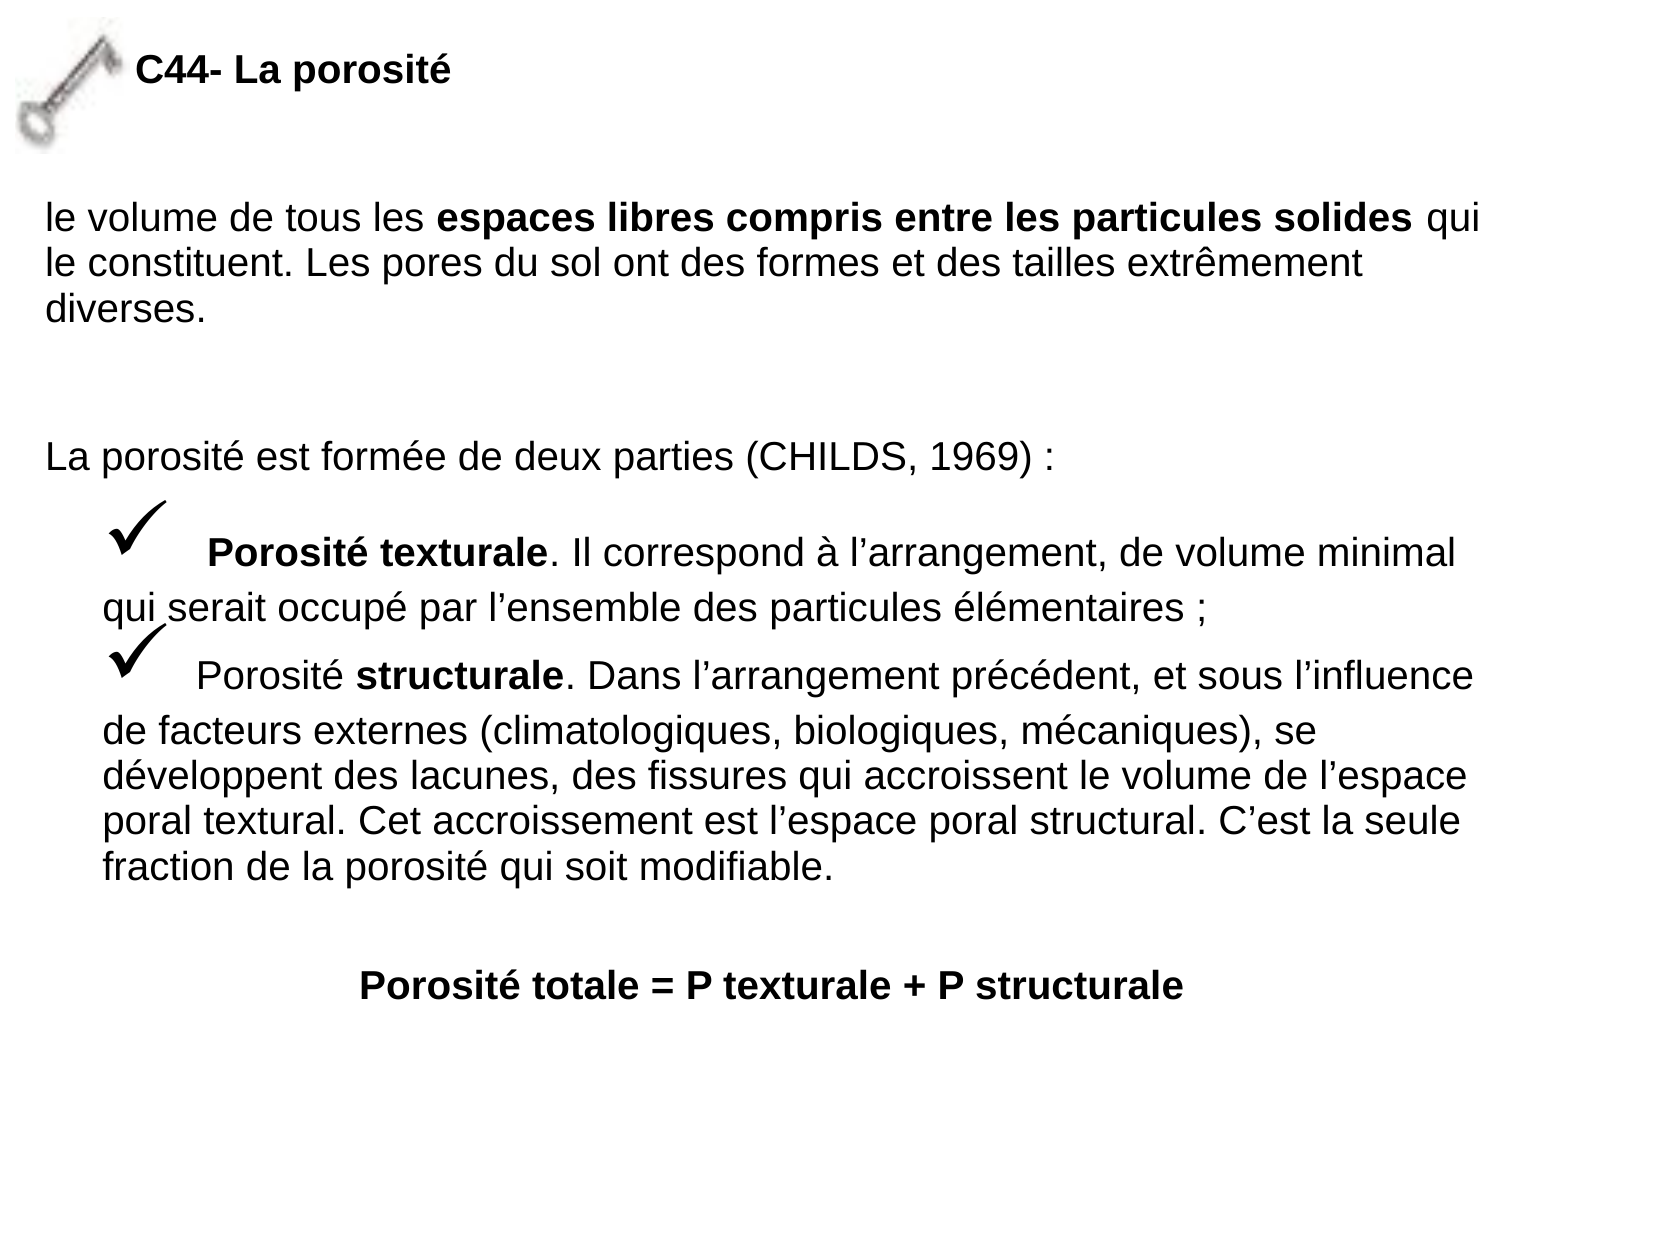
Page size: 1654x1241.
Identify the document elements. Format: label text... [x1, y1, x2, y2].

picture [15, 17, 130, 154]
list C44- La porosité le volume de tous les espaces libres compris entre les particules solides qui le constituent. Les pores du sol ont des formes et des tailles extrêmement diverses. La porosité est formée de deux parties (CHILDS, 1969) :  Porosité texturale. Il correspond à l’arrangement, de volume minimal qui serait occupé par l’ensemble des particules élémentaires ;  Porosité structurale. Dans l’arrangement précédent, et sous l’influence de facteurs externes (climatologiques, biologiques, mécaniques), se développent des lacunes, des fissures qui accroissent le volume de l’espace poral textural. Cet accroissement est l’espace poral structural. C’est la seule fraction de la porosité qui soit modifiable. Porosité totale = P texturale + P structurale [44, 47, 1501, 1010]
